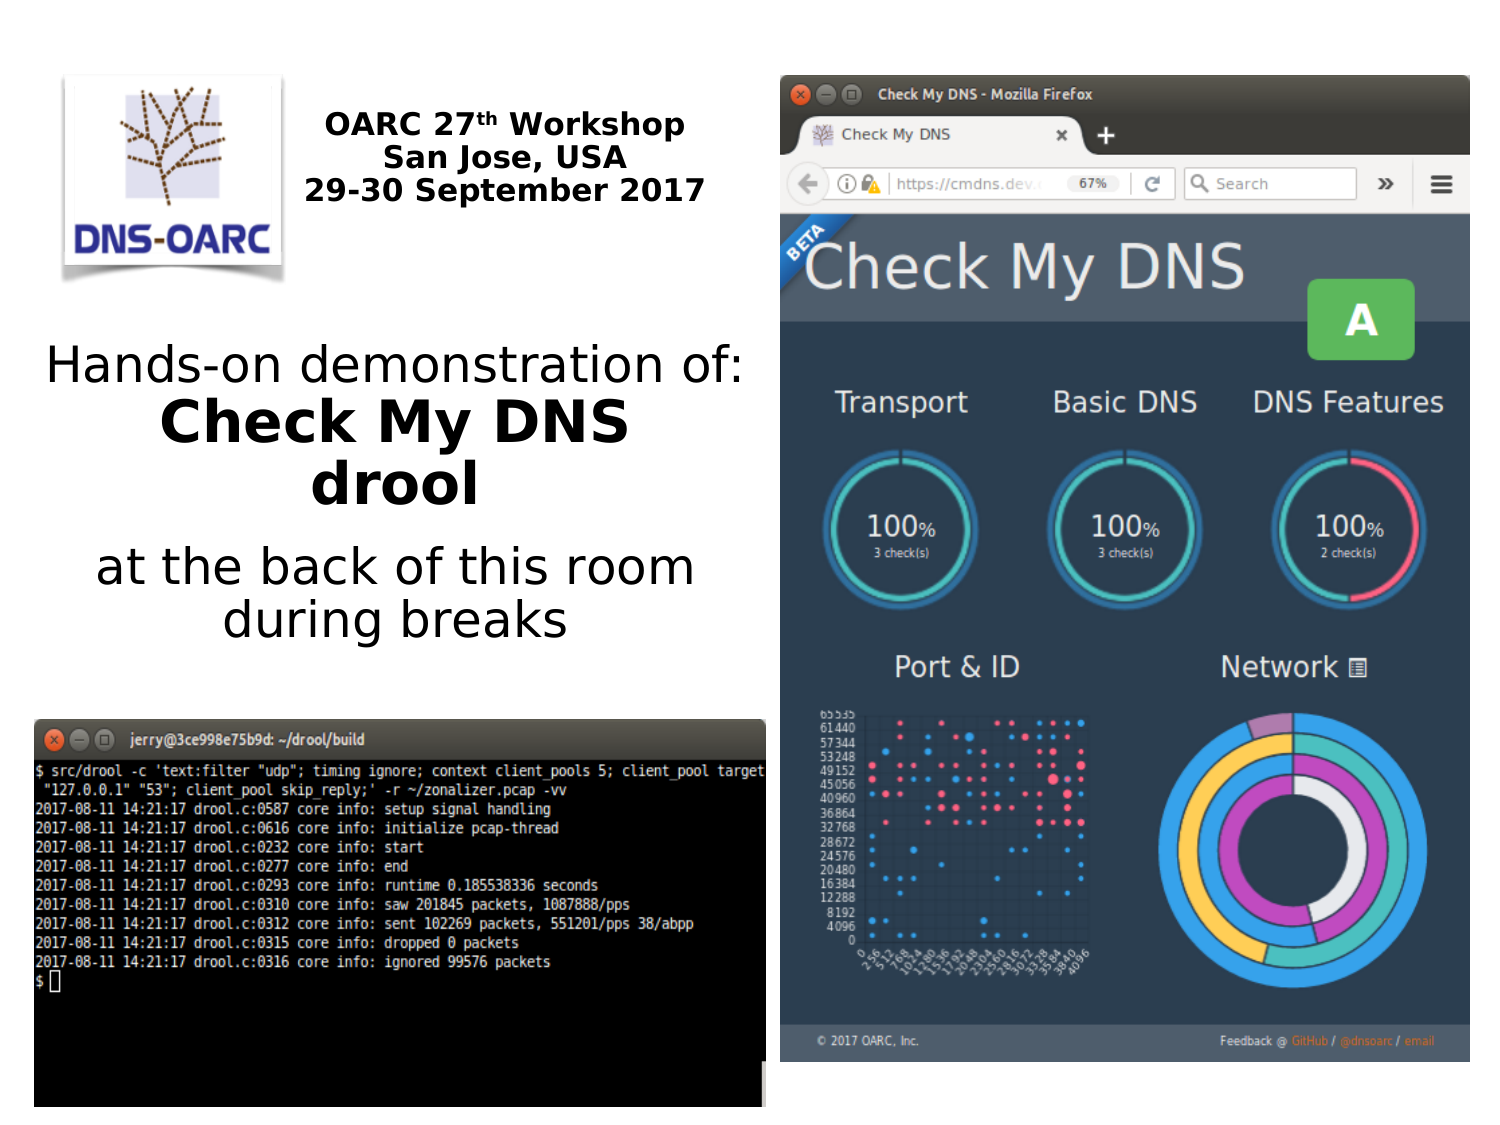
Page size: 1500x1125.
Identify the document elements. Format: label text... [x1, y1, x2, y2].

text_box OARC 27th Workshop San Jose, USA 29-30 September 2017 [303, 122, 707, 271]
picture [780, 75, 1470, 1062]
text_box Hands-on demonstration of: Check My DNS drool at the back of this room during breaks [30, 353, 760, 669]
picture [60, 74, 286, 286]
picture [34, 719, 766, 1107]
